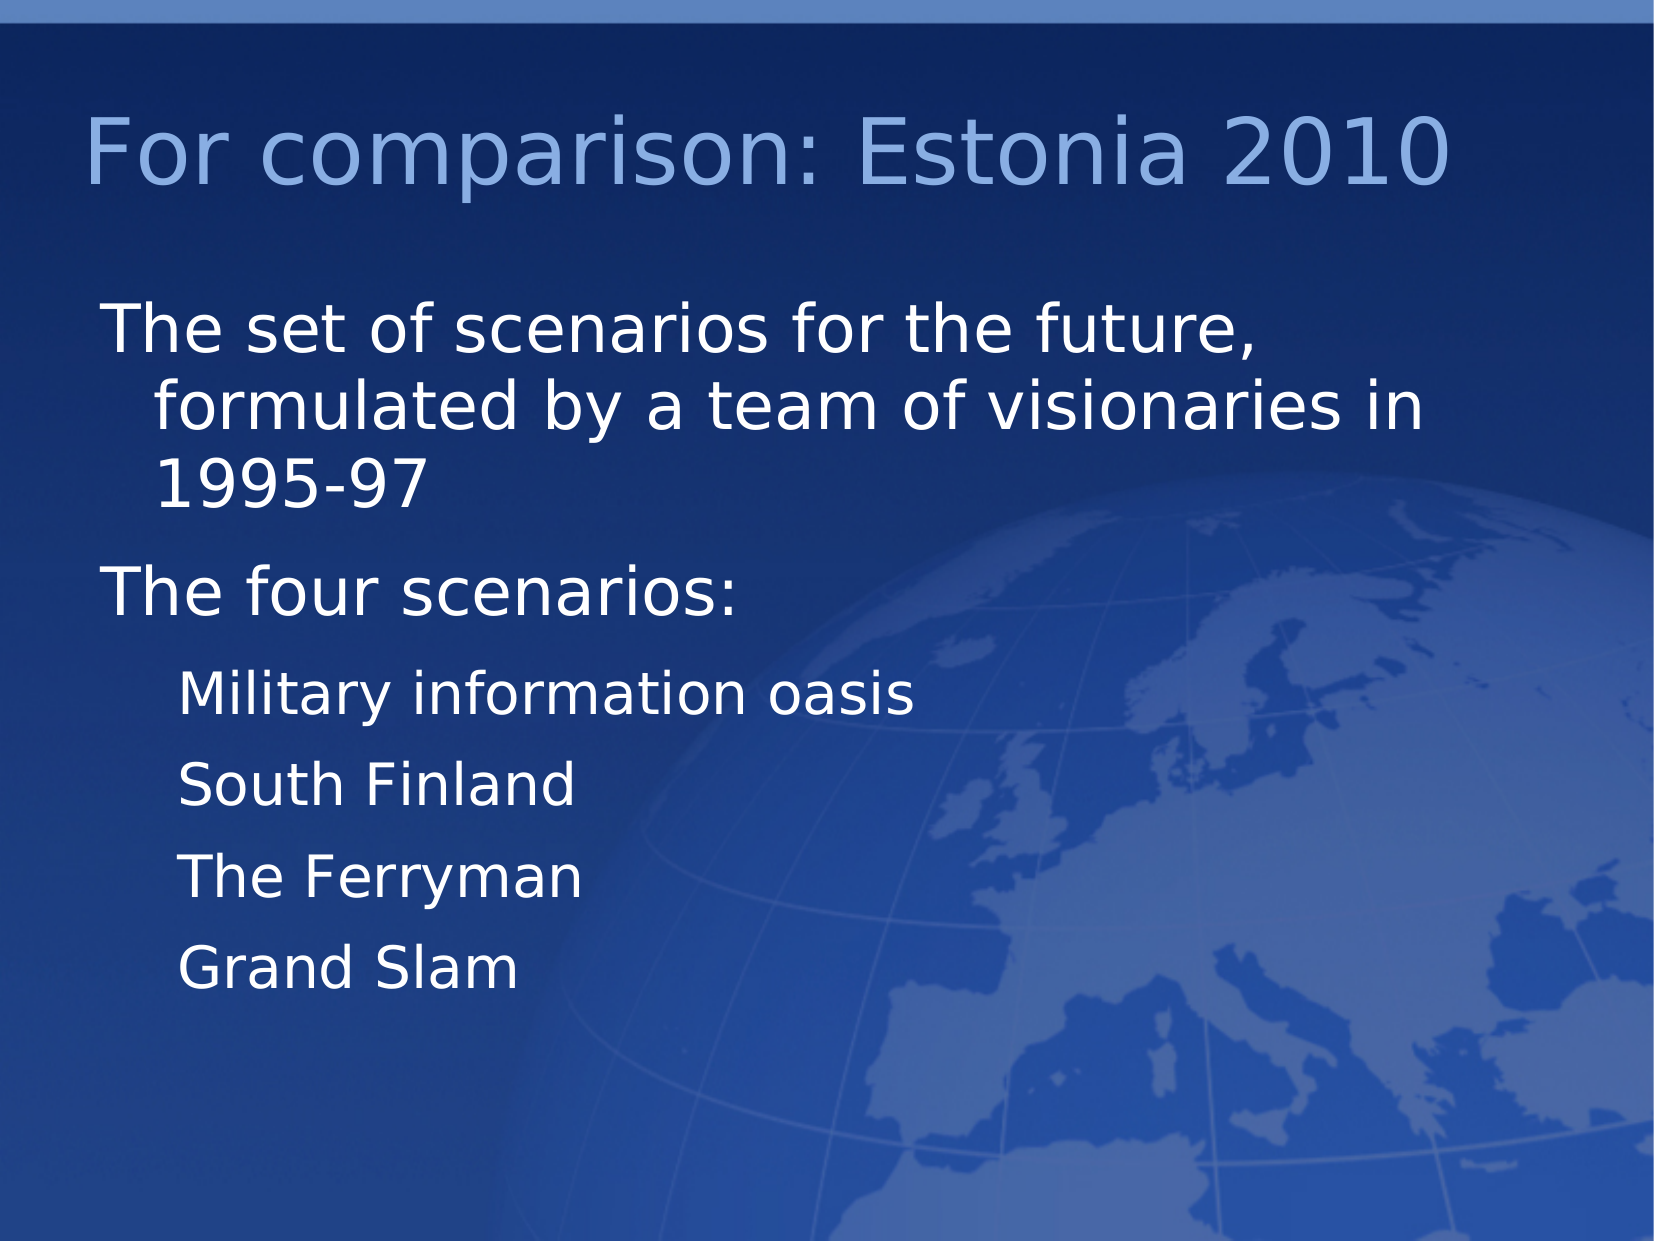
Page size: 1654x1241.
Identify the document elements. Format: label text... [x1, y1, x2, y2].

list The set of scenarios for the future, formulated by a team of visionaries in 1995-97 The four scenarios: Military information oasis South Finland The Ferryman Grand Slam [82, 290, 1571, 1094]
title For comparison: Estonia 2010 [82, 56, 1571, 250]
picture [0, 0, 1654, 1241]
